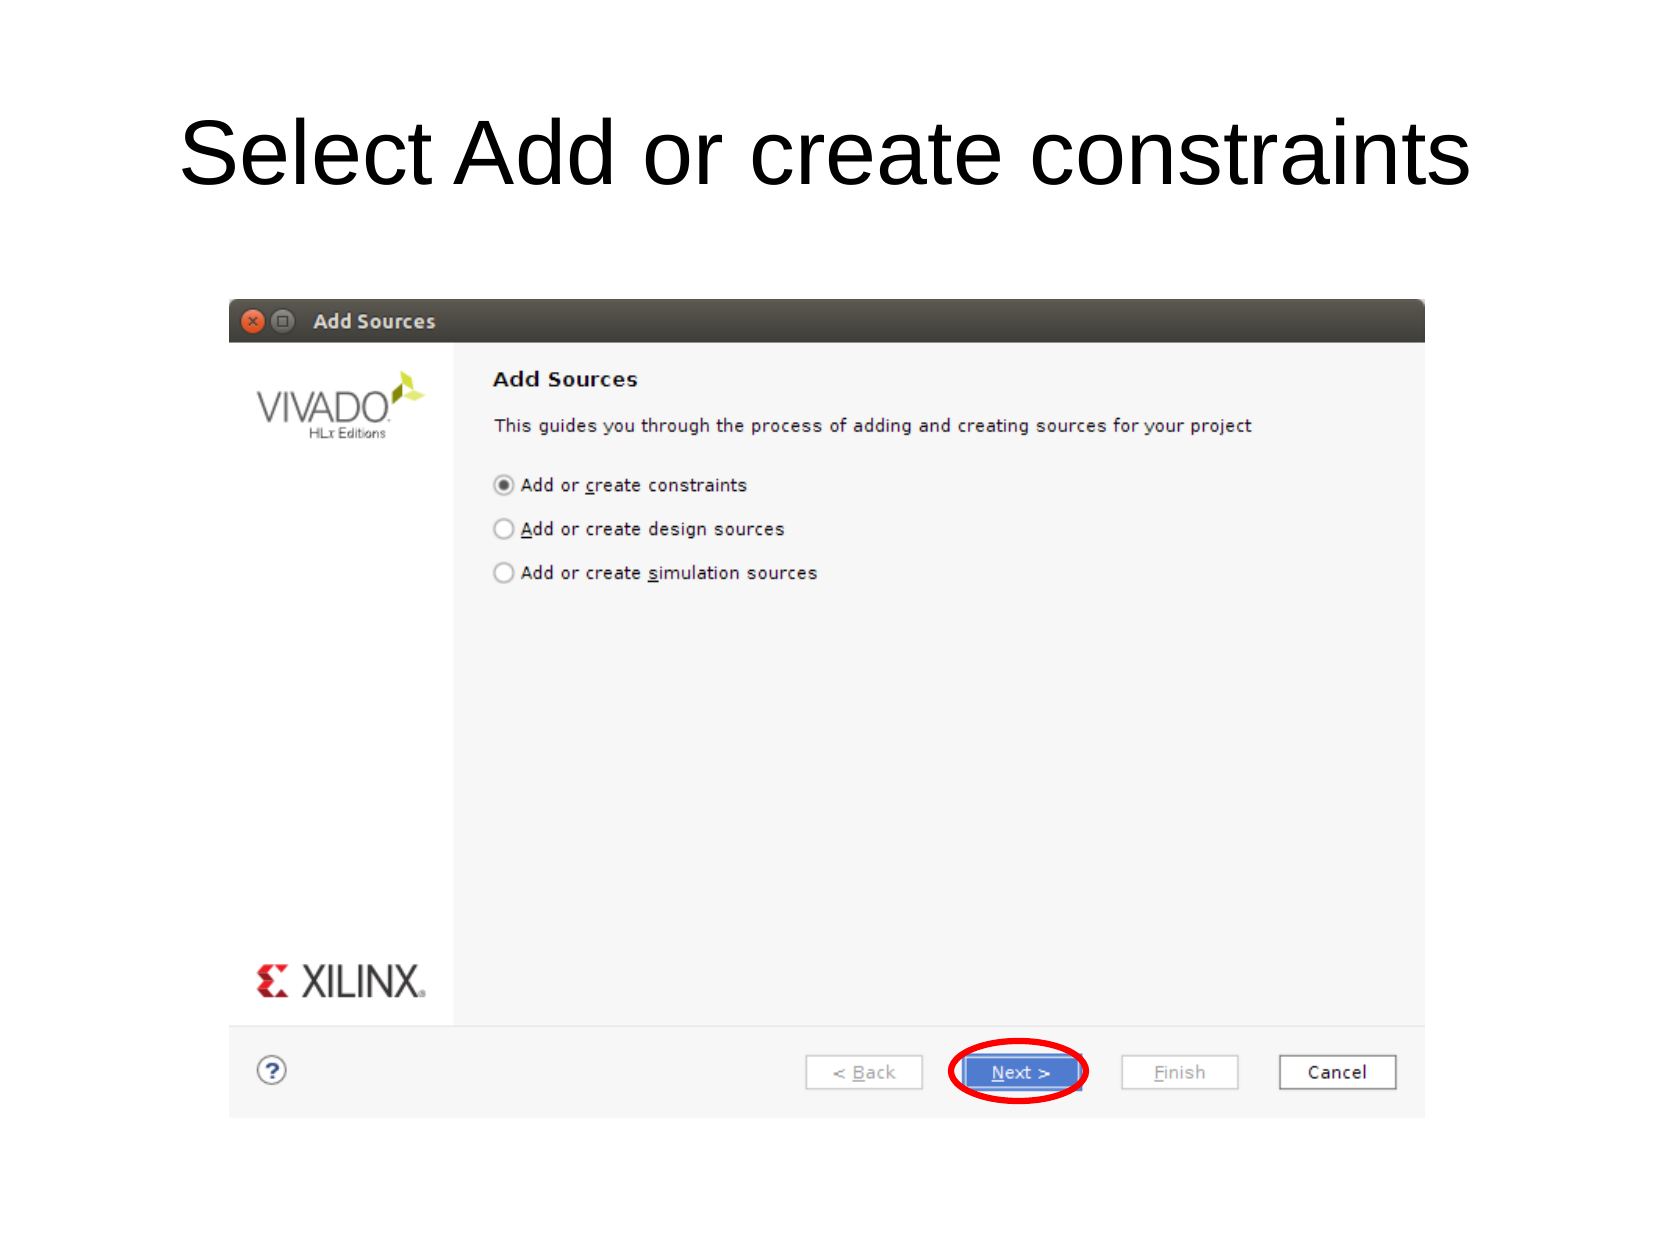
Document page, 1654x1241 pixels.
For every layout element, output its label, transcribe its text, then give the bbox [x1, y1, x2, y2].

title Select Add or create constraints [82, 49, 1571, 257]
picture [229, 299, 1425, 1118]
